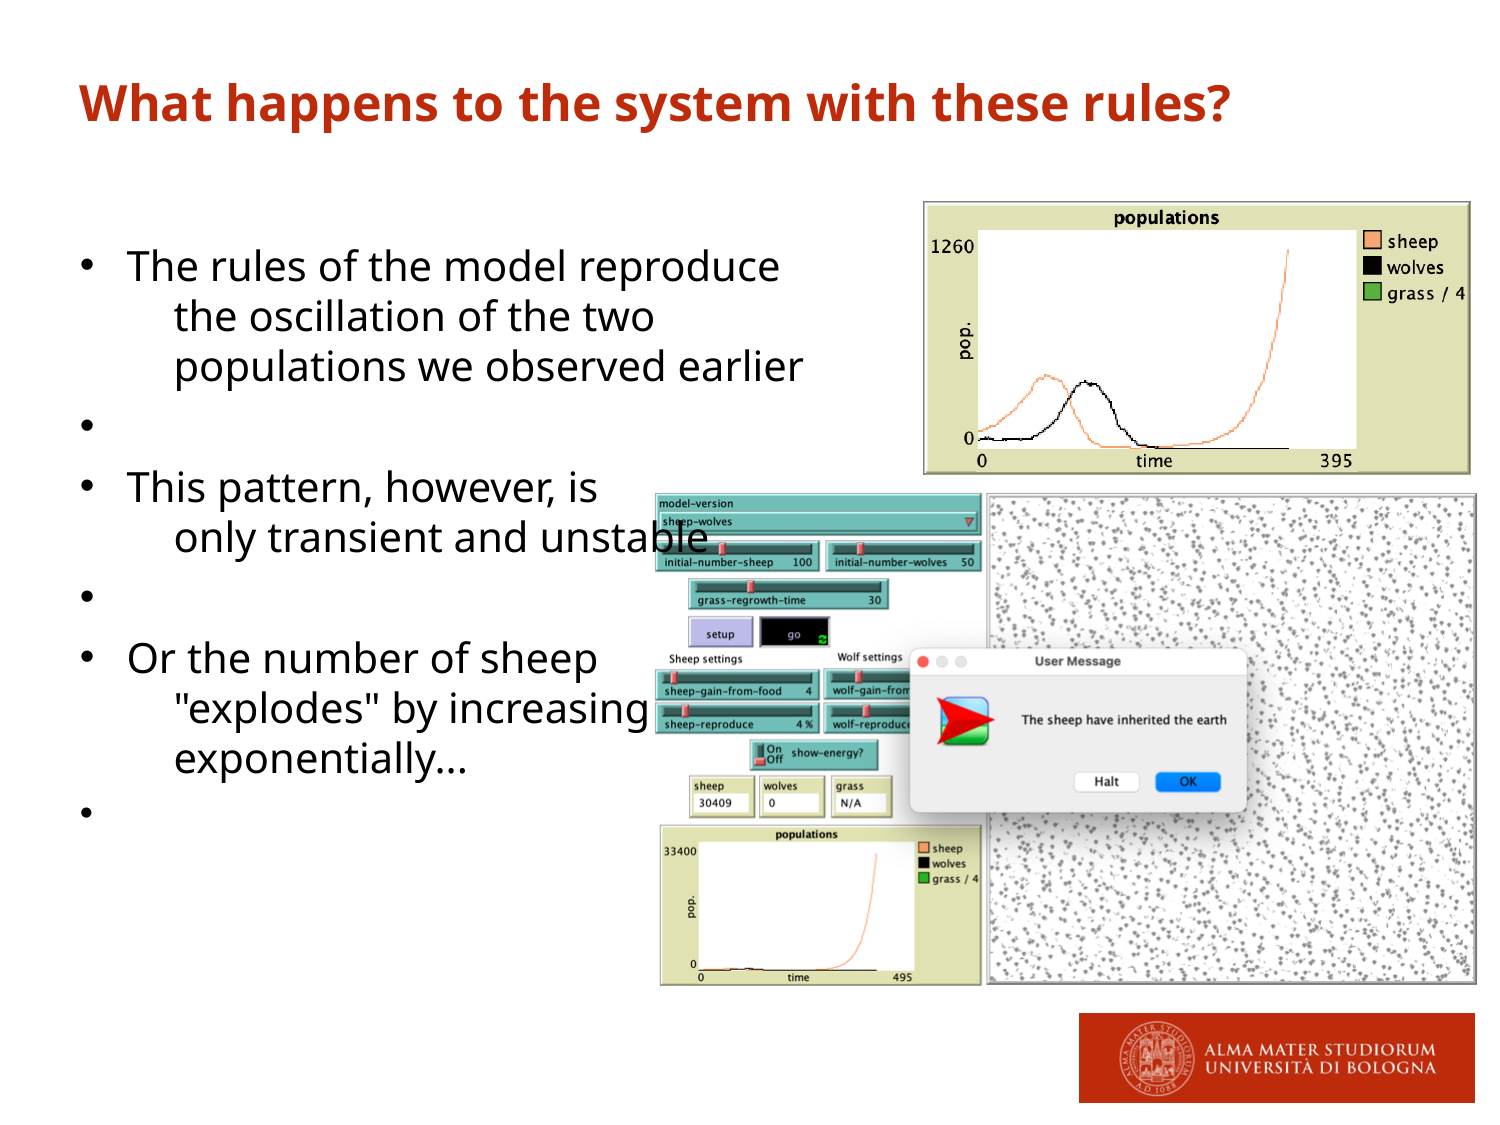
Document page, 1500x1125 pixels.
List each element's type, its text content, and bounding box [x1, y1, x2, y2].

picture [821, 489, 1483, 988]
picture [918, 196, 1477, 478]
list The rules of the model reproduce the oscillation of the two populations we observed earlier This pattern, however, is only transient and unstable Or the number of sheep "explodes" by increasing exponentially... [64, 231, 821, 988]
list What happens to the system with these rules? [64, 78, 1447, 185]
